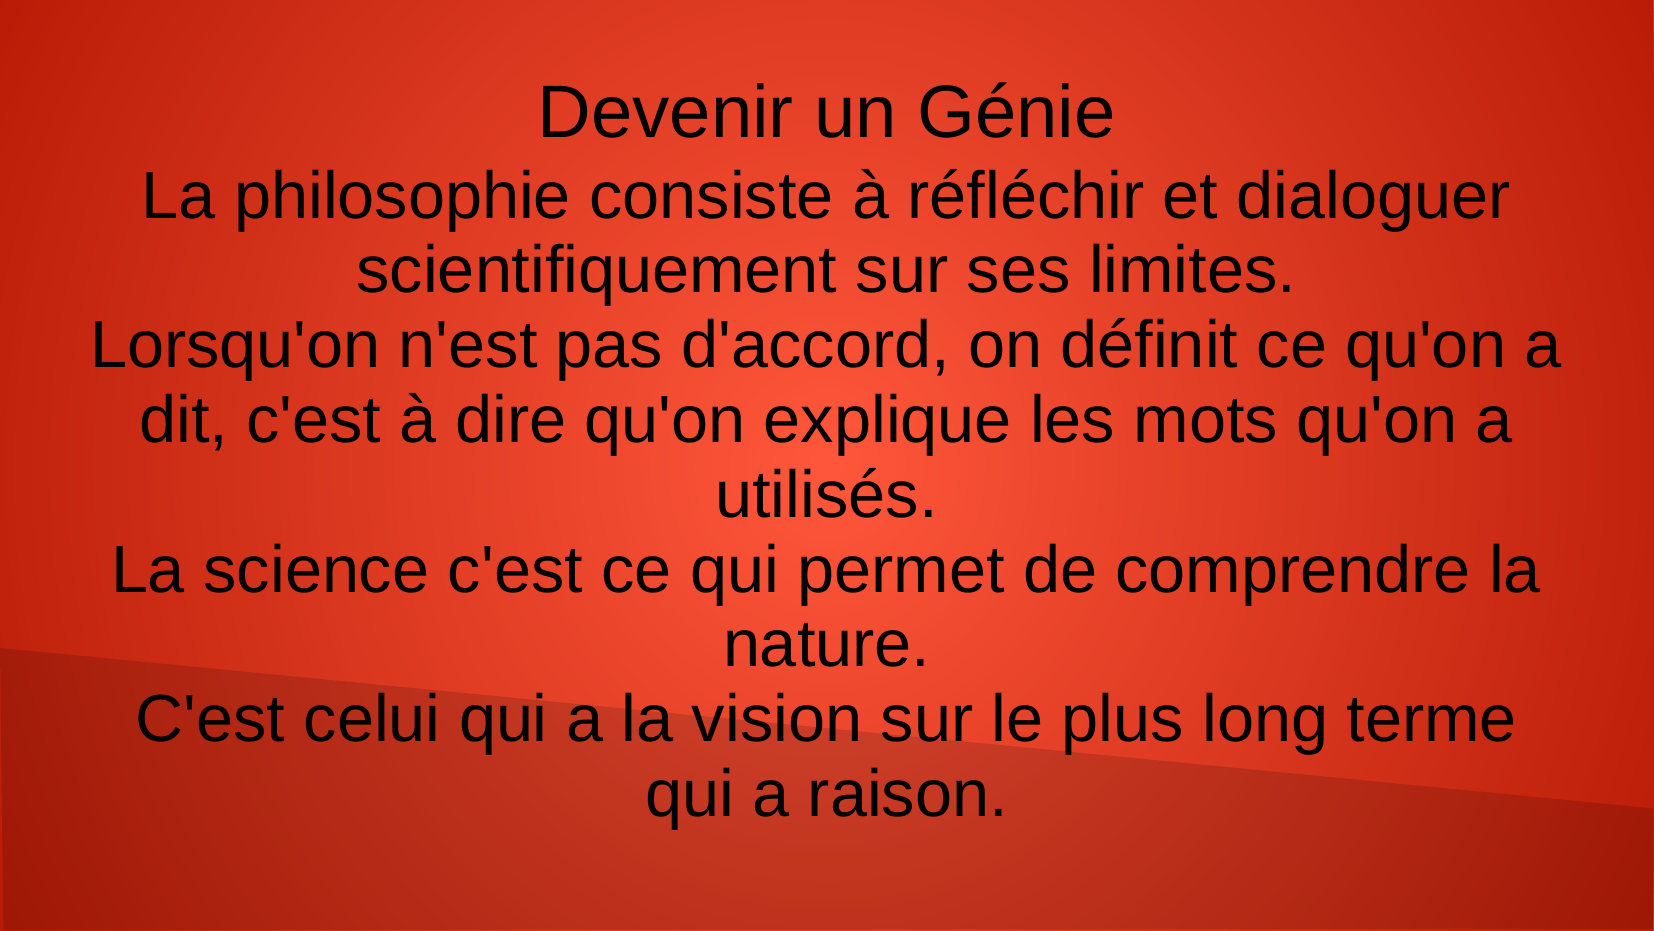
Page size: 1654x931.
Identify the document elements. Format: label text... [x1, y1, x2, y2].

title Devenir un Génie [82, 35, 1571, 157]
subtitle La philosophie consiste à réfléchir et dialoguer scientifiquement sur ses limites. Lorsqu'on n'est pas d'accord, on définit ce qu'on a dit, c'est à dire qu'on explique les mots qu'on a utilisés. La science c'est ce qui permet de comprendre la nature. C'est celui qui a la vision sur le plus long terme qui a raison. [82, 157, 1571, 831]
